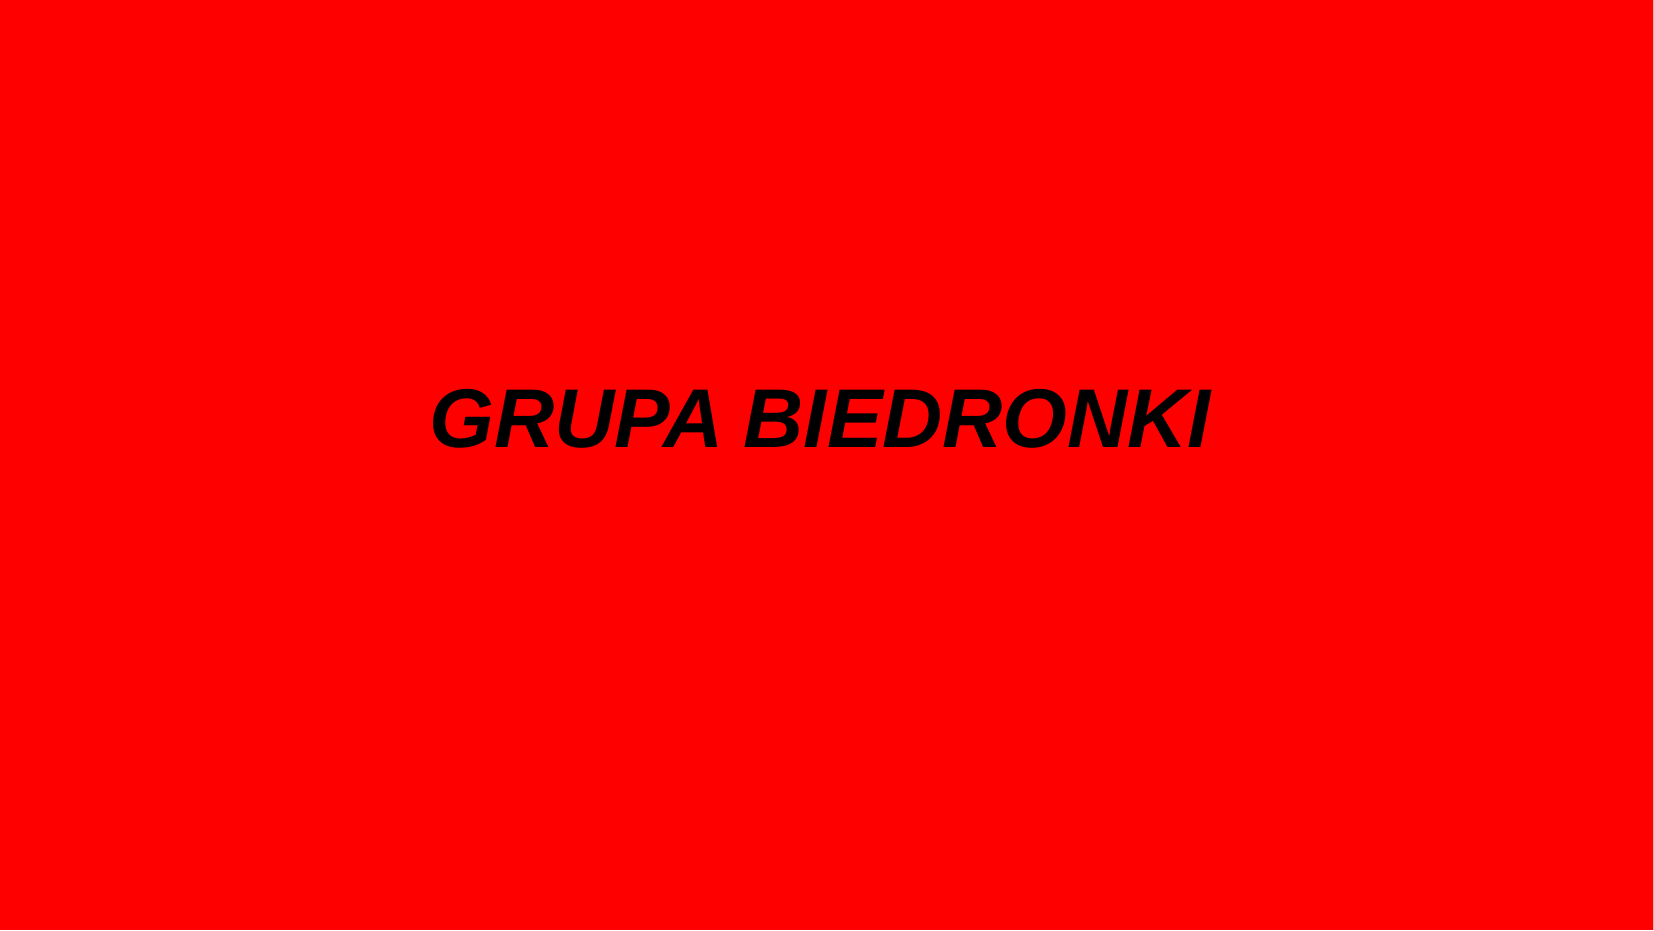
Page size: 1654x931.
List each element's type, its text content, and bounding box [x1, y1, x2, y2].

text_box GRUPA BIEDRONKI [414, 364, 1226, 473]
